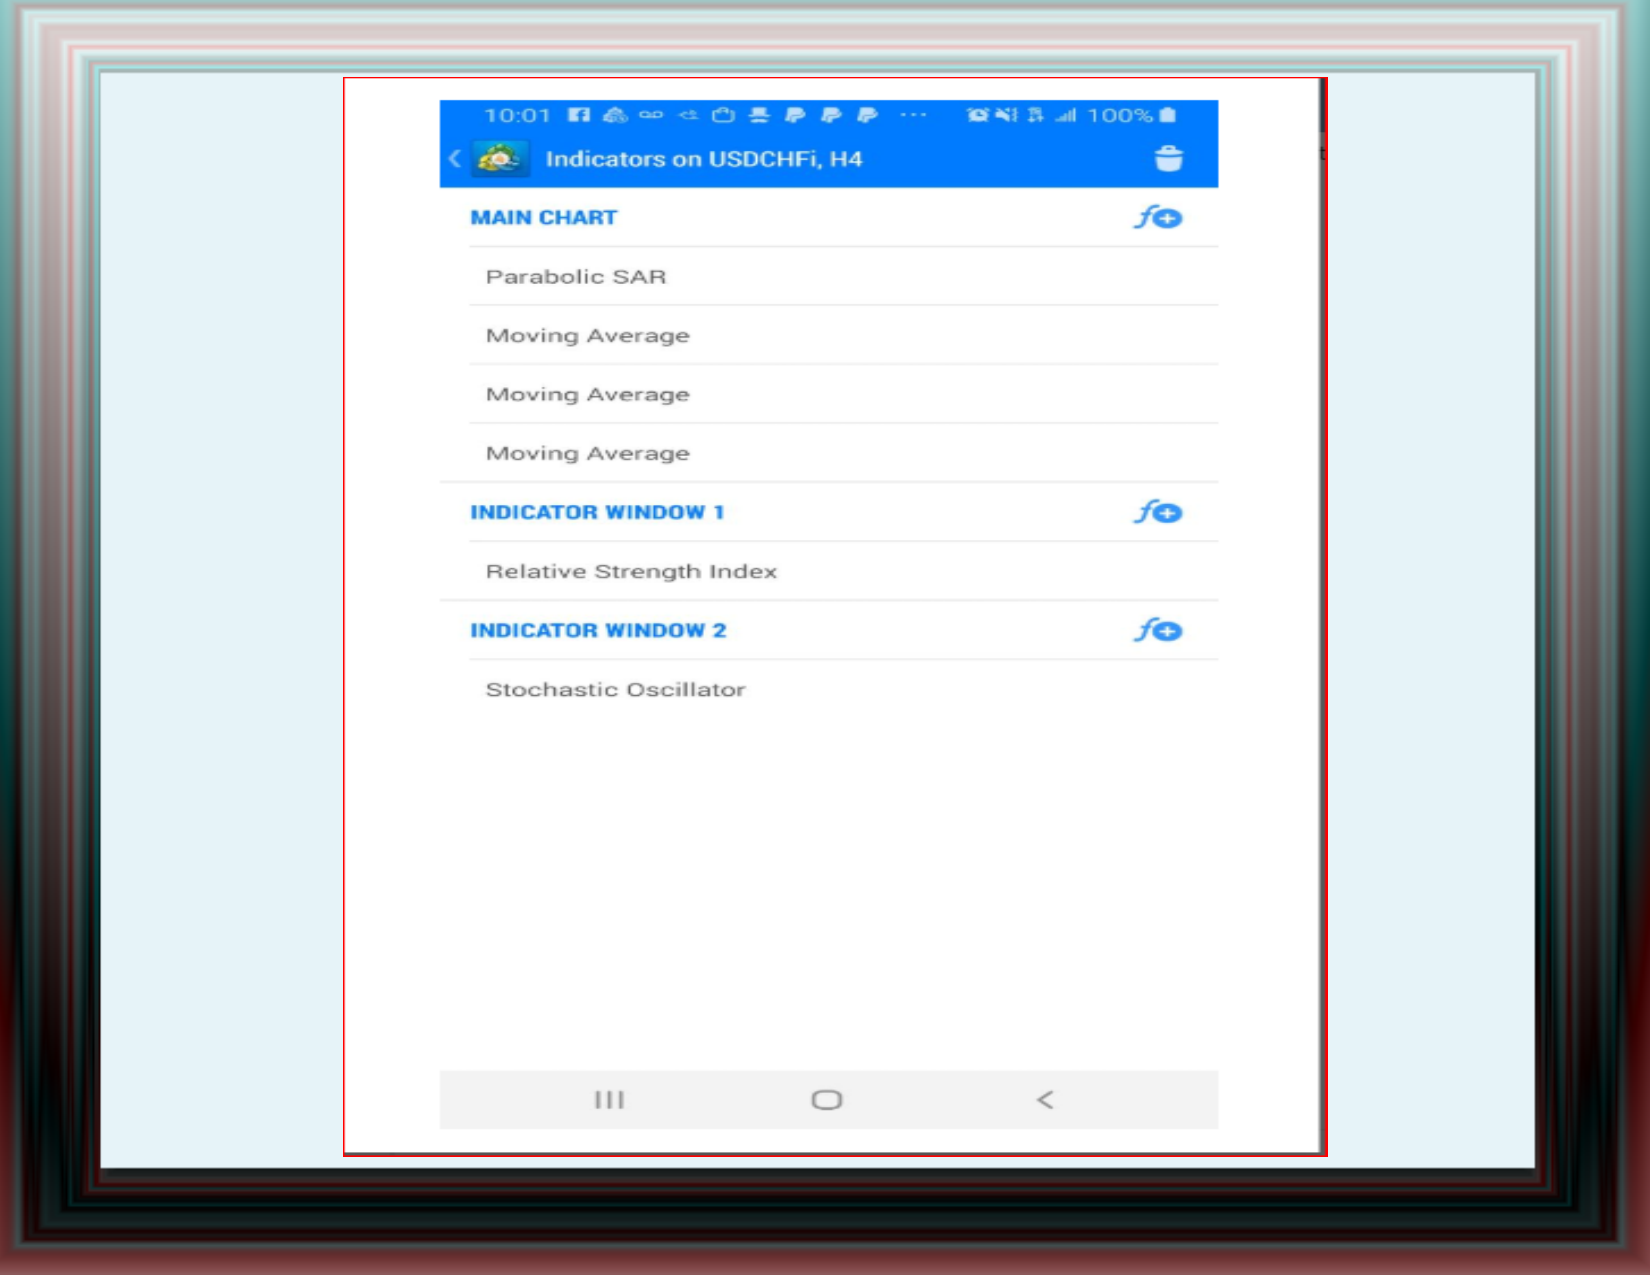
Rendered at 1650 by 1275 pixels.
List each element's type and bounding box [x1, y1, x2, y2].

picture [343, 77, 1328, 1157]
